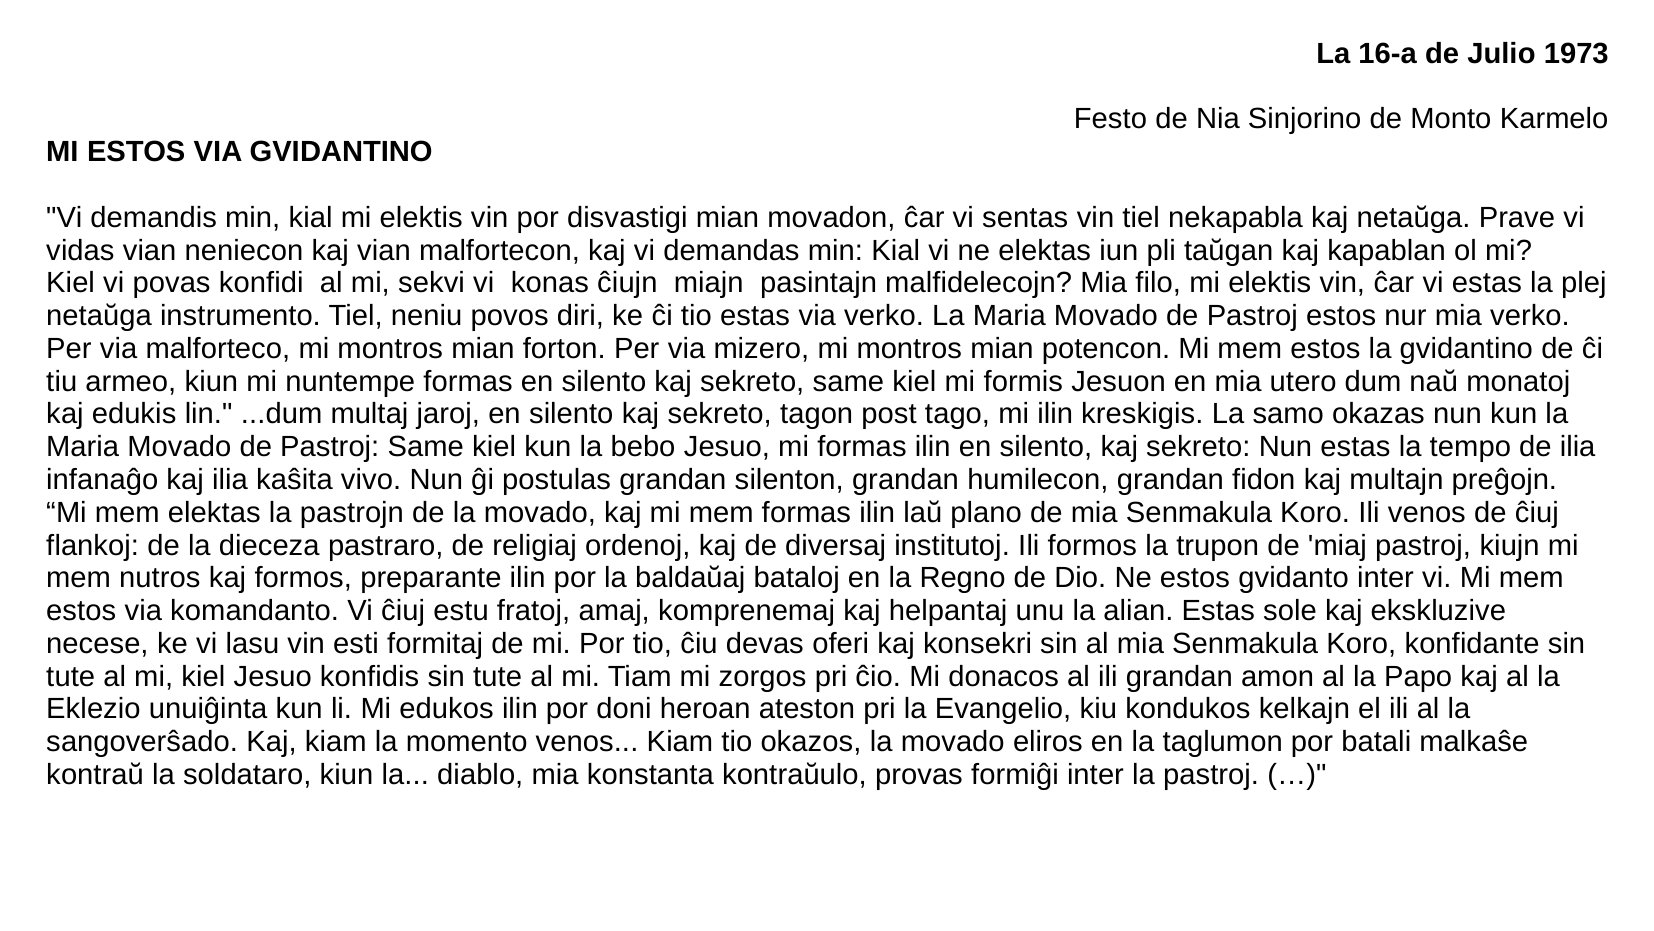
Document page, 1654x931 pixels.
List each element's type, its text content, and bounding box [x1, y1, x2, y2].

text_box La 16-a de Julio 1973 Festo de Nia Sinjorino de Monto Karmelo MI ESTOS VIA GVIDANTINO "Vi demandis min, kial mi elektis vin por disvastigi mian movadon, ĉar vi sentas vin tiel nekapabla kaj netaŭga. Prave vi vidas vian neniecon kaj vian malfortecon, kaj vi demandas min: Kial vi ne elektas iun pli taŭgan kaj kapablan ol mi? Kiel vi povas konfidi al mi, sekvi vi konas ĉiujn miajn pasintajn malfidelecojn? Mia filo, mi elektis vin, ĉar vi estas la plej netaŭga instrumento. Tiel, neniu povos diri, ke ĉi tio estas via verko. La Maria Movado de Pastroj estos nur mia verko. Per via malforteco, mi montros mian forton. Per via mizero, mi montros mian potencon. Mi mem estos la gvidantino de ĉi tiu armeo, kiun mi nuntempe formas en silento kaj sekreto, same kiel mi formis Jesuon en mia utero dum naŭ monatoj kaj edukis lin." ...dum multaj jaroj, en silento kaj sekreto, tagon post tago, mi ilin kreskigis. La samo okazas nun kun la Maria Movado de Pastroj: Same kiel kun la bebo Jesuo, mi formas ilin en silento, kaj sekreto: Nun estas la tempo de ilia infanaĝo kaj ilia kaŝita vivo. Nun ĝi postulas grandan silenton, grandan humilecon, grandan fidon kaj multajn preĝojn. “Mi mem elektas la pastrojn de la movado, kaj mi mem formas ilin laŭ plano de mia Senmakula Koro. Ili venos de ĉiuj flankoj: de la dieceza pastraro, de religiaj ordenoj, kaj de diversaj institutoj. Ili formos la trupon de 'miaj pastroj, kiujn mi mem nutros kaj formos, preparante ilin por la baldaŭaj bataloj en la Regno de Dio. Ne estos gvidanto inter vi. Mi mem estos via komandanto. Vi ĉiuj estu fratoj, amaj, komprenemaj kaj helpantaj unu la alian. Estas sole kaj ekskluzive necese, ke vi lasu vin esti formitaj de mi. Por tio, ĉiu devas oferi kaj konsekri sin al mia Senmakula Koro, konfidante sin tute al mi, kiel Jesuo konfidis sin tute al mi. Tiam mi zorgos pri ĉio. Mi donacos al ili grandan amon al la Papo kaj al la Eklezio unuiĝinta kun li. Mi edukos ilin por doni heroan ateston pri la Evangelio, kiu kondukos kelkajn el ili al la sangoverŝado. Kaj, kiam la momento venos... Kiam tio okazos, la movado eliros en la taglumon por batali malkaŝe kontraŭ la soldataro, kiun la... diablo, mia konstanta kontraŭulo, provas formiĝi inter la pastroj. (…)" [29, 29, 1625, 886]
